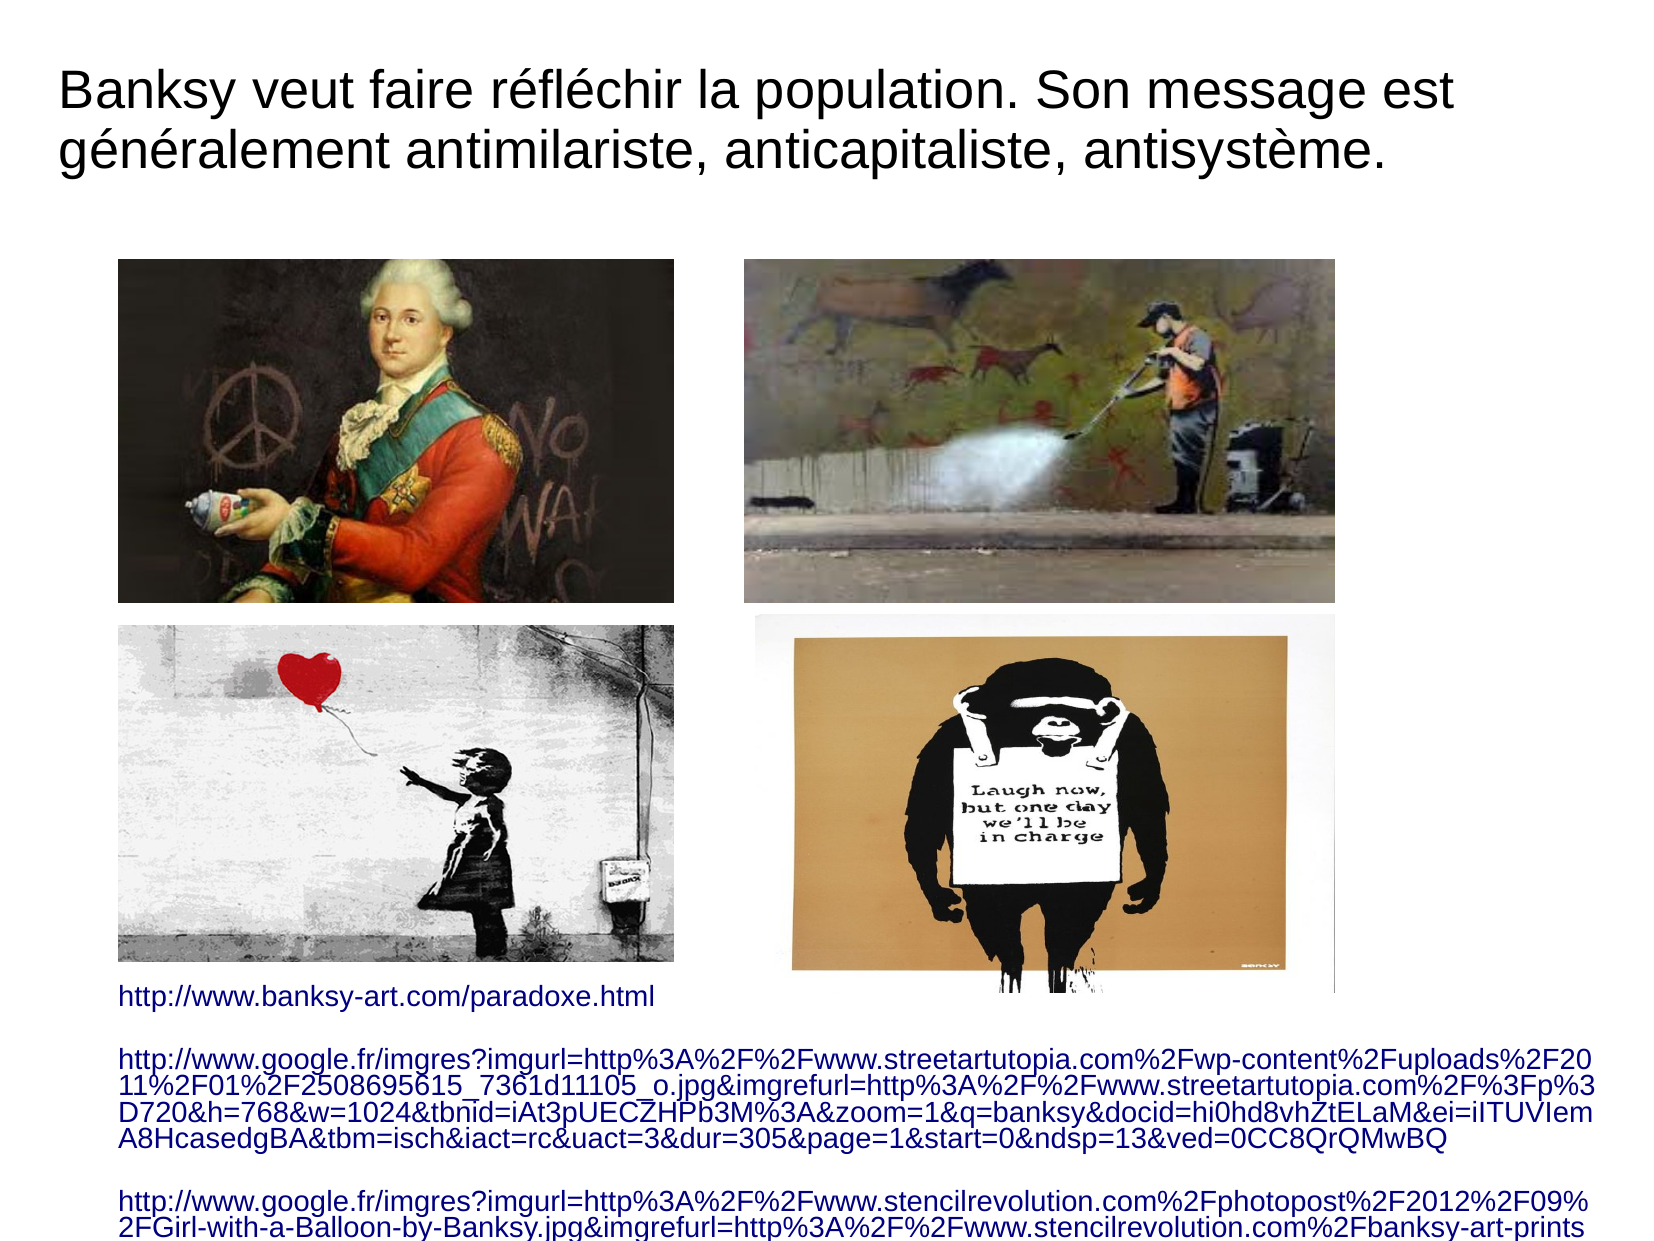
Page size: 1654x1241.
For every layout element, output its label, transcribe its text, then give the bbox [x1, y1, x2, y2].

picture [744, 259, 1335, 603]
picture [755, 614, 1335, 980]
list http://www.banksy-art.com/paradoxe.html http://www.google.fr/imgres?imgurl=http%3A%2F%2Fwww.streetartutopia.com%2Fwp-content%2Fuploads%2F2011%2F01%2F2508695615_7361d11105_o.jpg&imgrefurl=http%3A%2F%2Fwww.streetartutopia.com%2F%3Fp%3D720&h=768&w=1024&tbnid=iAt3pUECZHPb3M%3A&zoom=1&q=banksy&docid=hi0hd8vhZtELaM&ei=iITUVIemA8HcasedgBA&tbm=isch&iact=rc&uact=3&dur=305&page=1&start=0&ndsp=13&ved=0CC8QrQMwBQ http://www.google.fr/imgres?imgurl=http%3A%2F%2Fwww.stencilrevolution.com%2Fphotopost%2F2012%2F09%2FGirl-with-a-Balloon-by-Banksy.jpg&imgrefurl=http%3A%2F%2Fwww.stencilrevolution.com%2Fbanksy-art-prints%2Fgirl-with-a-balloon%2F&h=387&w=580&tbnid=JRrlgMLCtu21tM%3A&zoom=1&q=banksy&docid=oDCpTd1zwW4UYM&ei=iITUVIemA8HcasedgBA&tbm=isch&iact=rc&uact=3&dur=215&page=1&start=0&ndsp=13&ved=0CCYQrQMwAg http://www.google.fr/imgres?imgurl=http%3A%2F%2Fwww.leparisien.fr%2Fimages%2F2012%2F12%2F04%2F2379661_banksy.jpg&imgrefurl=http%3A%2F%2Fwww.leparisien.fr%2Fdiaporama-photos%2Findex.php%3Fid%3D2379661%26photo%3D2%26chaine%3Dpar%3Awww%3Apdcm%3Aparis%26pub%3D16833%26rub%3Dpar%3Awww%3Aeconomie&h=719&w=720&tbnid=rHxsehekvd9rfM%3A&zoom=1&q=banksy%20pochette%20de%20disque&docid=VdfH-tu3mLLQKM&ei=YoTUVLH1GY3haKj6gtAM&tbm=isch&iact=rc&uact=3&dur=1165&page=1&start=0&ndsp=16&ved=0CCUQrQMwAQ [118, 980, 1607, 1205]
list Banksy veut faire réfléchir la population. Son message est généralement antimilariste, anticapitaliste, antisystème. [59, 59, 1583, 277]
picture [118, 259, 674, 603]
picture [118, 625, 674, 962]
